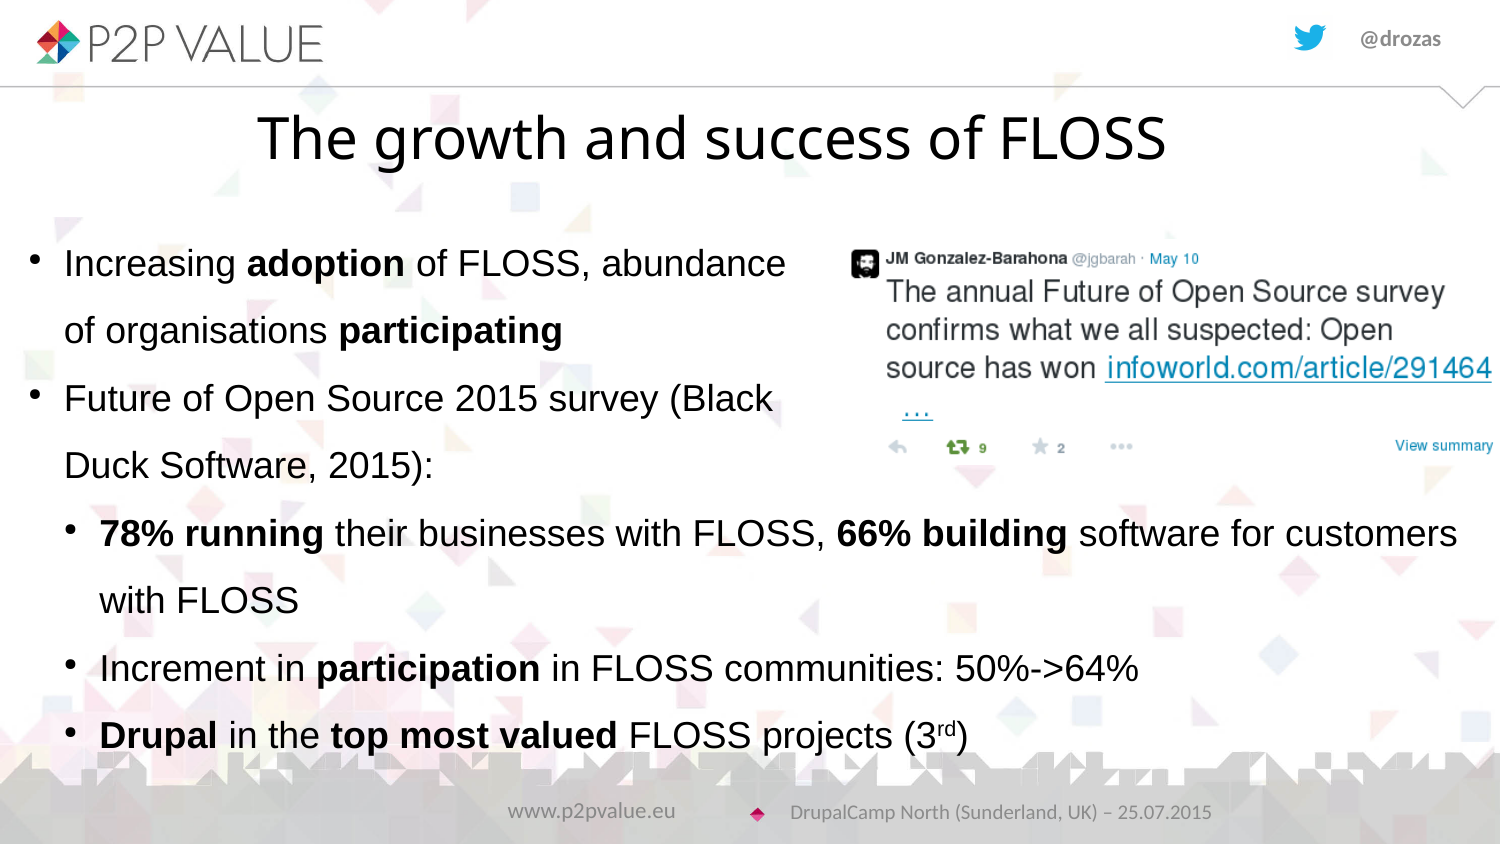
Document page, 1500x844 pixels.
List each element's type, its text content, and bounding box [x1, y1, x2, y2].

text_box www.p2pvalue.eu [501, 789, 720, 829]
text_box DrupalCamp North (Sunderland, UK) – 25.07.2015 [777, 788, 1470, 834]
picture [0, 0, 1500, 844]
text_box @drozas [1333, 15, 1455, 60]
title The growth and success of FLOSS [60, 92, 1366, 181]
subtitle Increasing adoption of FLOSS, abundance of organisations participating Future of Open Source 2015 survey (Black Duck Software, 2015): 78% running their businesses with FLOSS, 66% building software for customers with FLOSS Increment in participation in FLOSS communities: 50%->64% Drupal in the top most valued FLOSS projects (3rd) [15, 209, 1496, 844]
